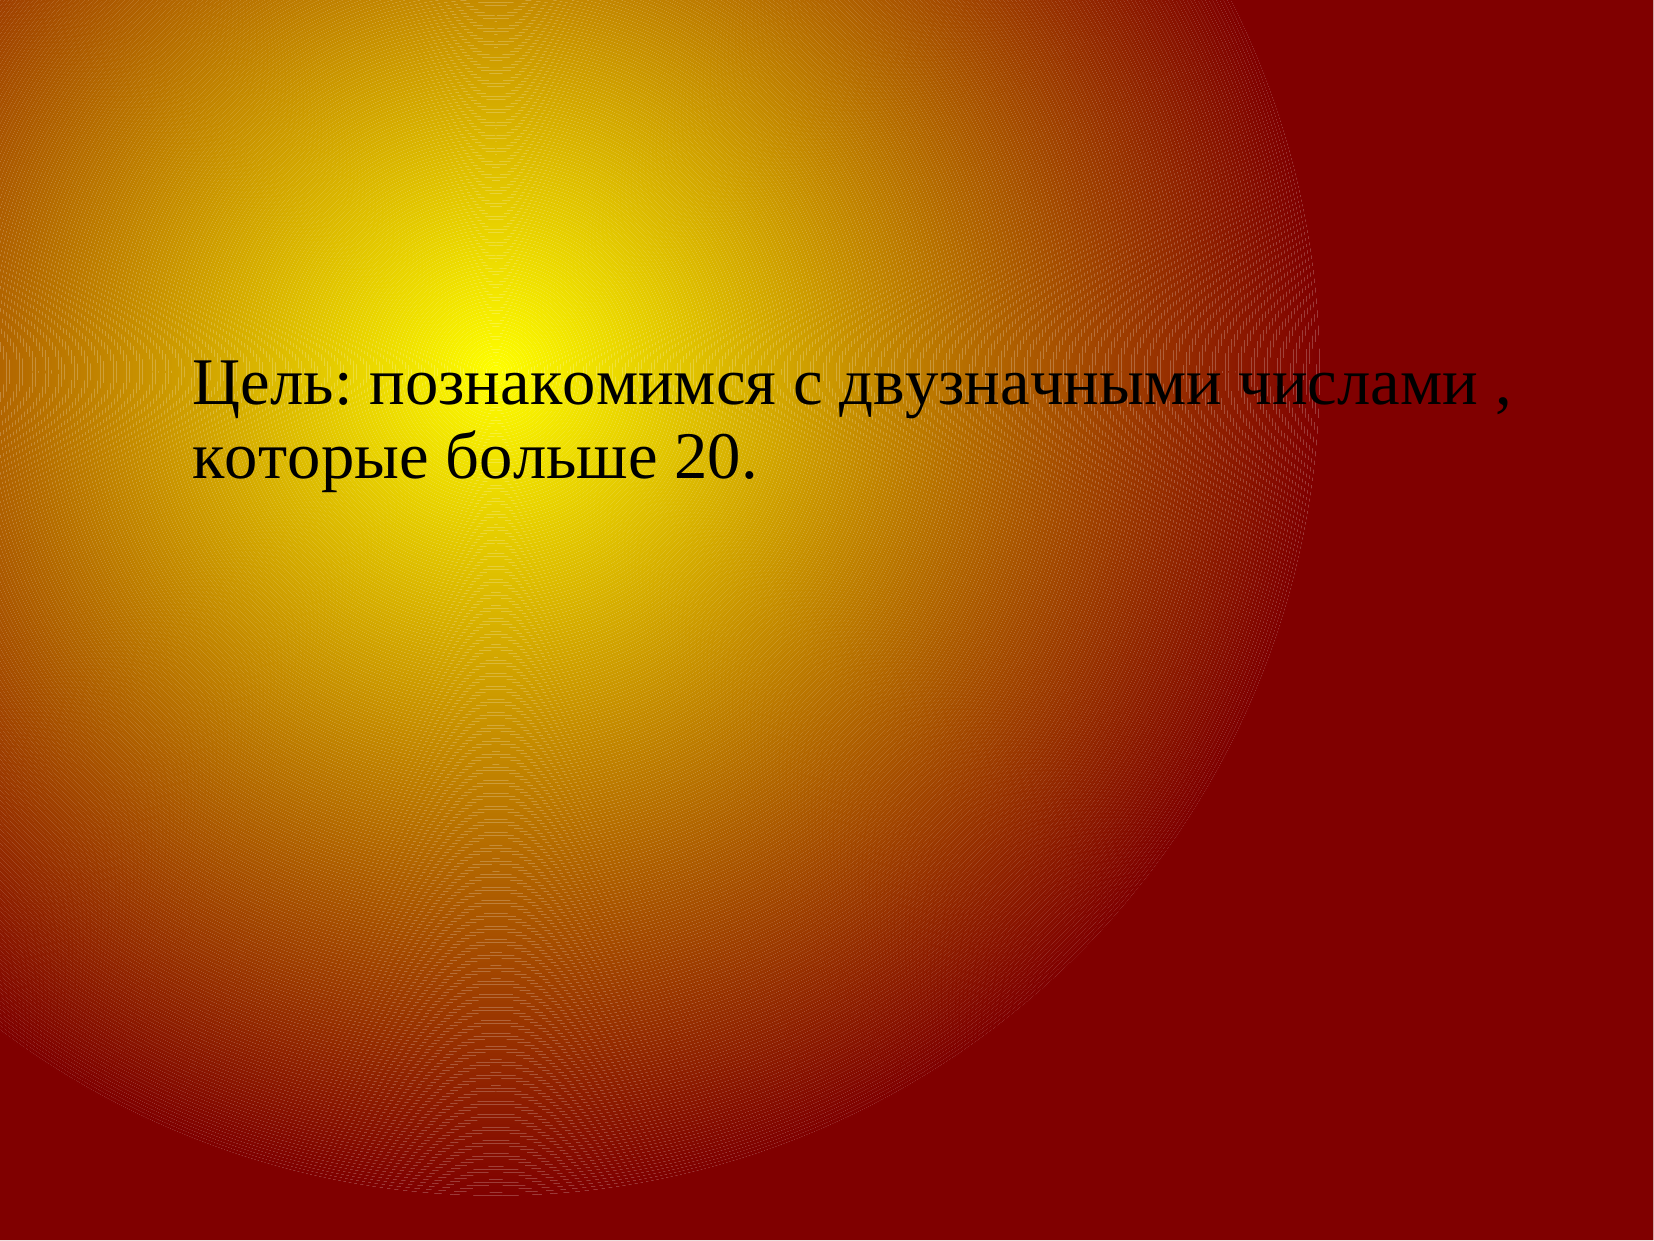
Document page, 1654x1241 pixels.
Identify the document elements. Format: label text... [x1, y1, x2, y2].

list Цель: познакомимся с двузначными числами , которые больше 20. [121, 344, 1534, 1127]
